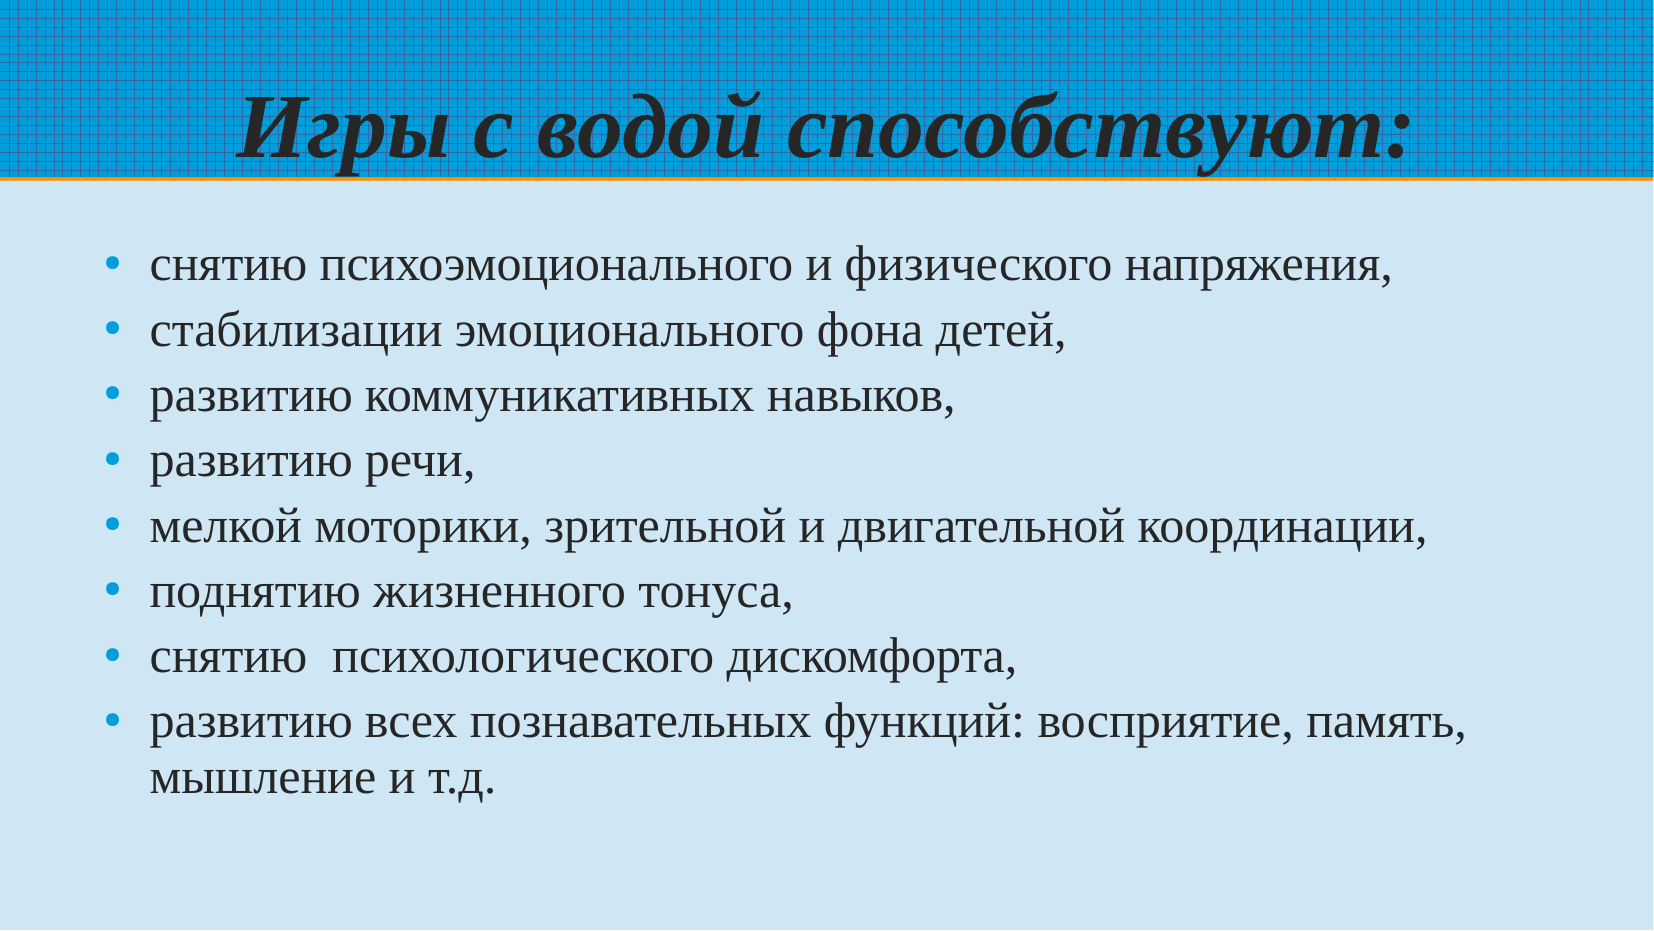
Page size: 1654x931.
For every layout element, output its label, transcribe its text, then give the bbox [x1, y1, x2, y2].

list снятию психоэмоционального и физического напряжения, стабилизации эмоционального фона детей, развитию коммуникативных навыков, развитию речи, мелкой моторики, зрительной и двигательной координации, поднятию жизненного тонуса, снятию психологического дискомфорта, развитию всех познавательных функций: восприятие, память, мышление и т.д. [88, 236, 1565, 813]
title Игры с водой способствуют: [88, 14, 1565, 178]
